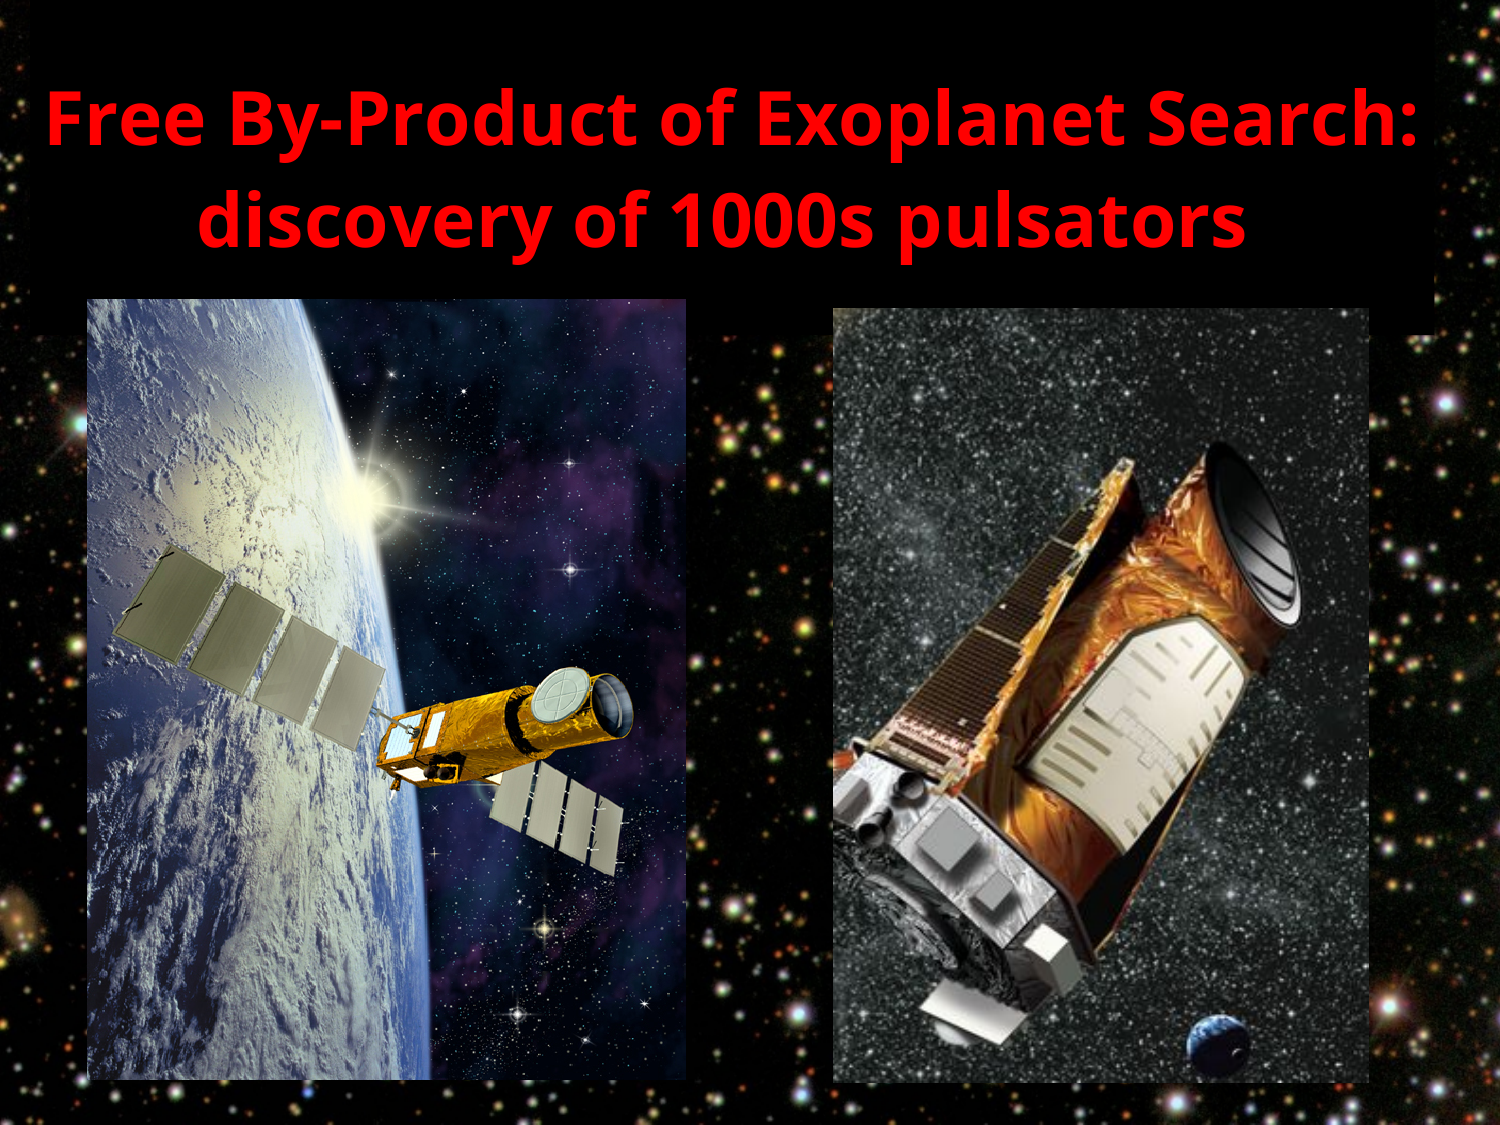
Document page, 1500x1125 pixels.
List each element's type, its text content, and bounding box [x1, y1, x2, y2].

picture [0, 0, 1500, 1125]
title Free By-Product of Exoplanet Search: discovery of 1000s pulsators [30, 0, 1435, 336]
